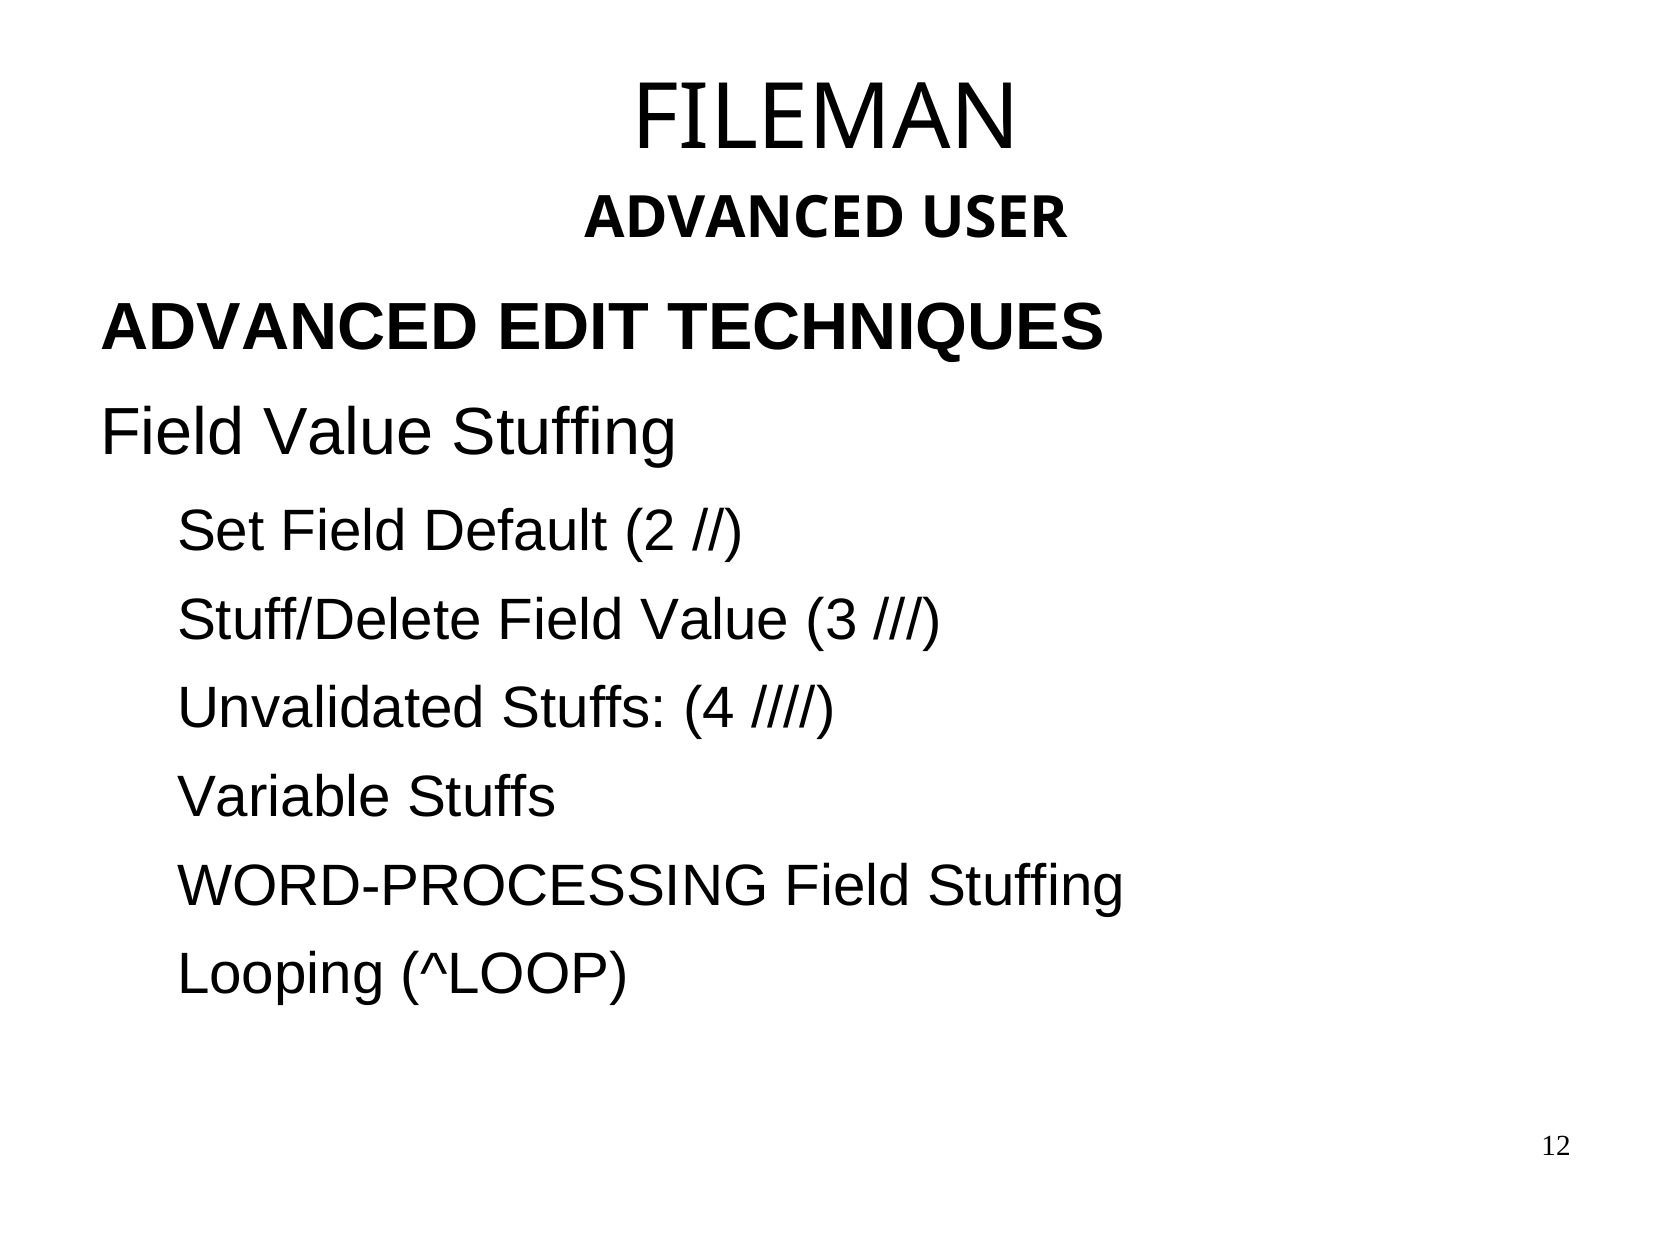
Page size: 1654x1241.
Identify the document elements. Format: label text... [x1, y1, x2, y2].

list ADVANCED EDIT TECHNIQUES Field Value Stuffing Set Field Default (2 //) Stuff/Delete Field Value (3 ///) Unvalidated Stuffs: (4 ////) Variable Stuffs WORD-PROCESSING Field Stuffing Looping (^LOOP) [82, 289, 1570, 1092]
title FILEMAN ADVANCED USER [82, 35, 1570, 270]
